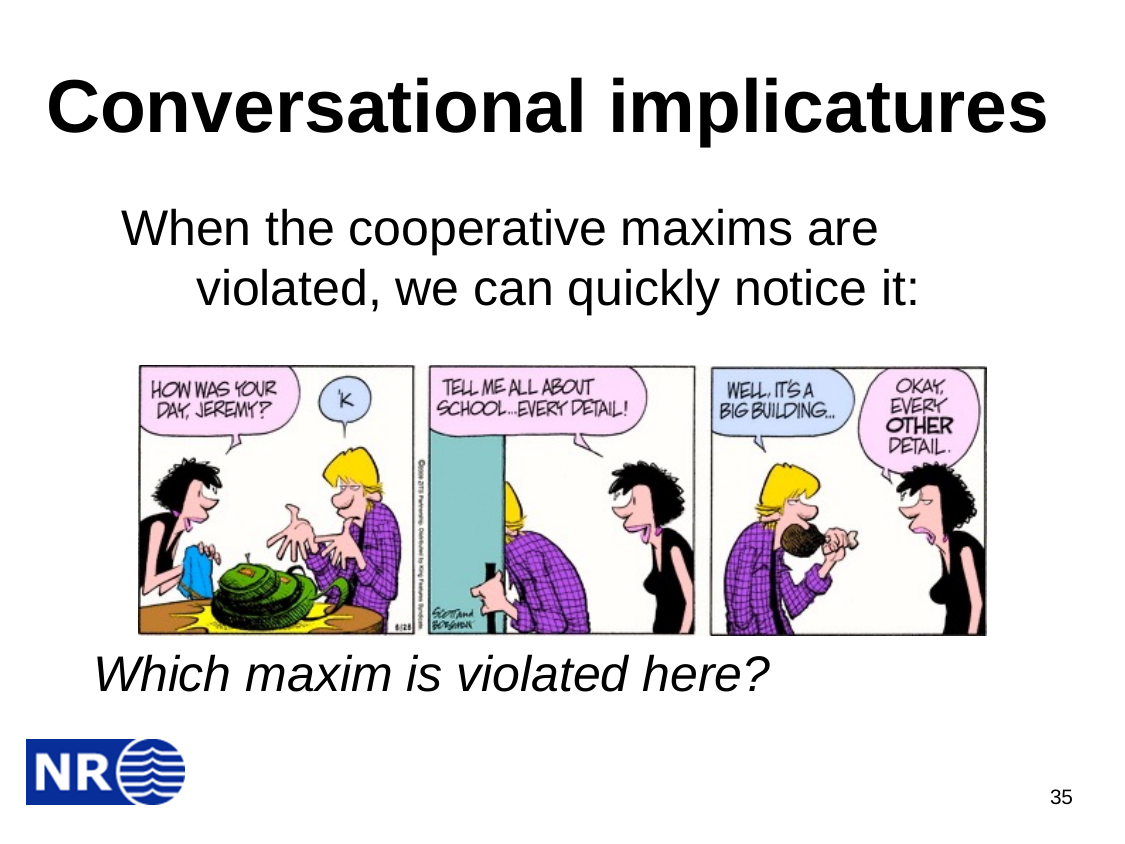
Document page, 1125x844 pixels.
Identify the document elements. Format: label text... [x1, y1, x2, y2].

text_box [1035, 776, 1095, 812]
list When the cooperative maxims are violated, we can quickly notice it: [30, 187, 1095, 694]
text_box Which maxim is violated here? [78, 634, 976, 710]
picture [138, 365, 987, 636]
title Conversational implicatures [30, 32, 1095, 157]
